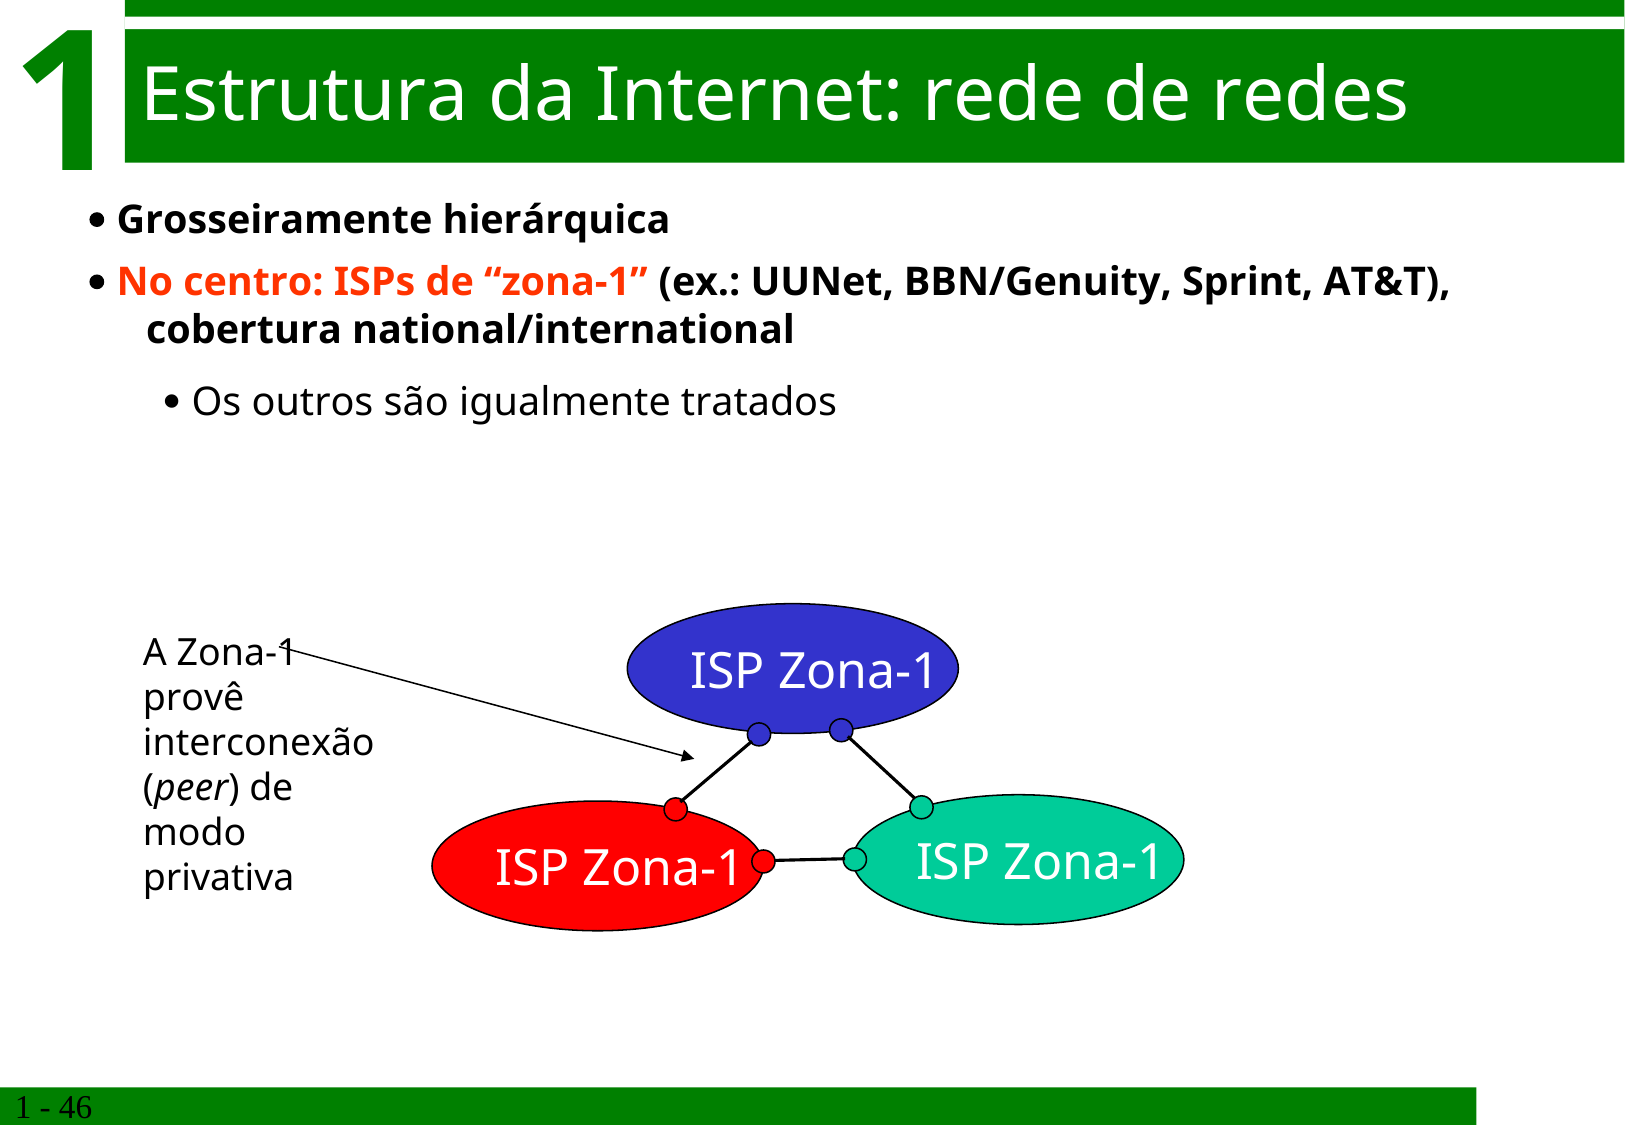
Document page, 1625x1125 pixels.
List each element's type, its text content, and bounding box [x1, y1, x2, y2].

text_box ISP Zona-1 [431, 801, 763, 931]
text_box [751, 849, 775, 873]
text_box Estrutura da Internet: rede de redes [125, 37, 1625, 138]
text_box ISP Zona-1 [855, 794, 1184, 925]
list  Grosseiramente hierárquica  No centro: ISPs de “zona-1” (ex.: UUNet, BBN/Genuity, Sprint, AT&T), cobertura national/international  Os outros são igualmente tratados [75, 186, 1575, 450]
text_box A Zona-1 provê interconexão (peer) de modo privativa [128, 620, 407, 906]
text_box [829, 718, 853, 742]
text_box [664, 797, 688, 821]
text_box ISP Zona-1 [627, 603, 959, 734]
text_box [747, 722, 771, 746]
